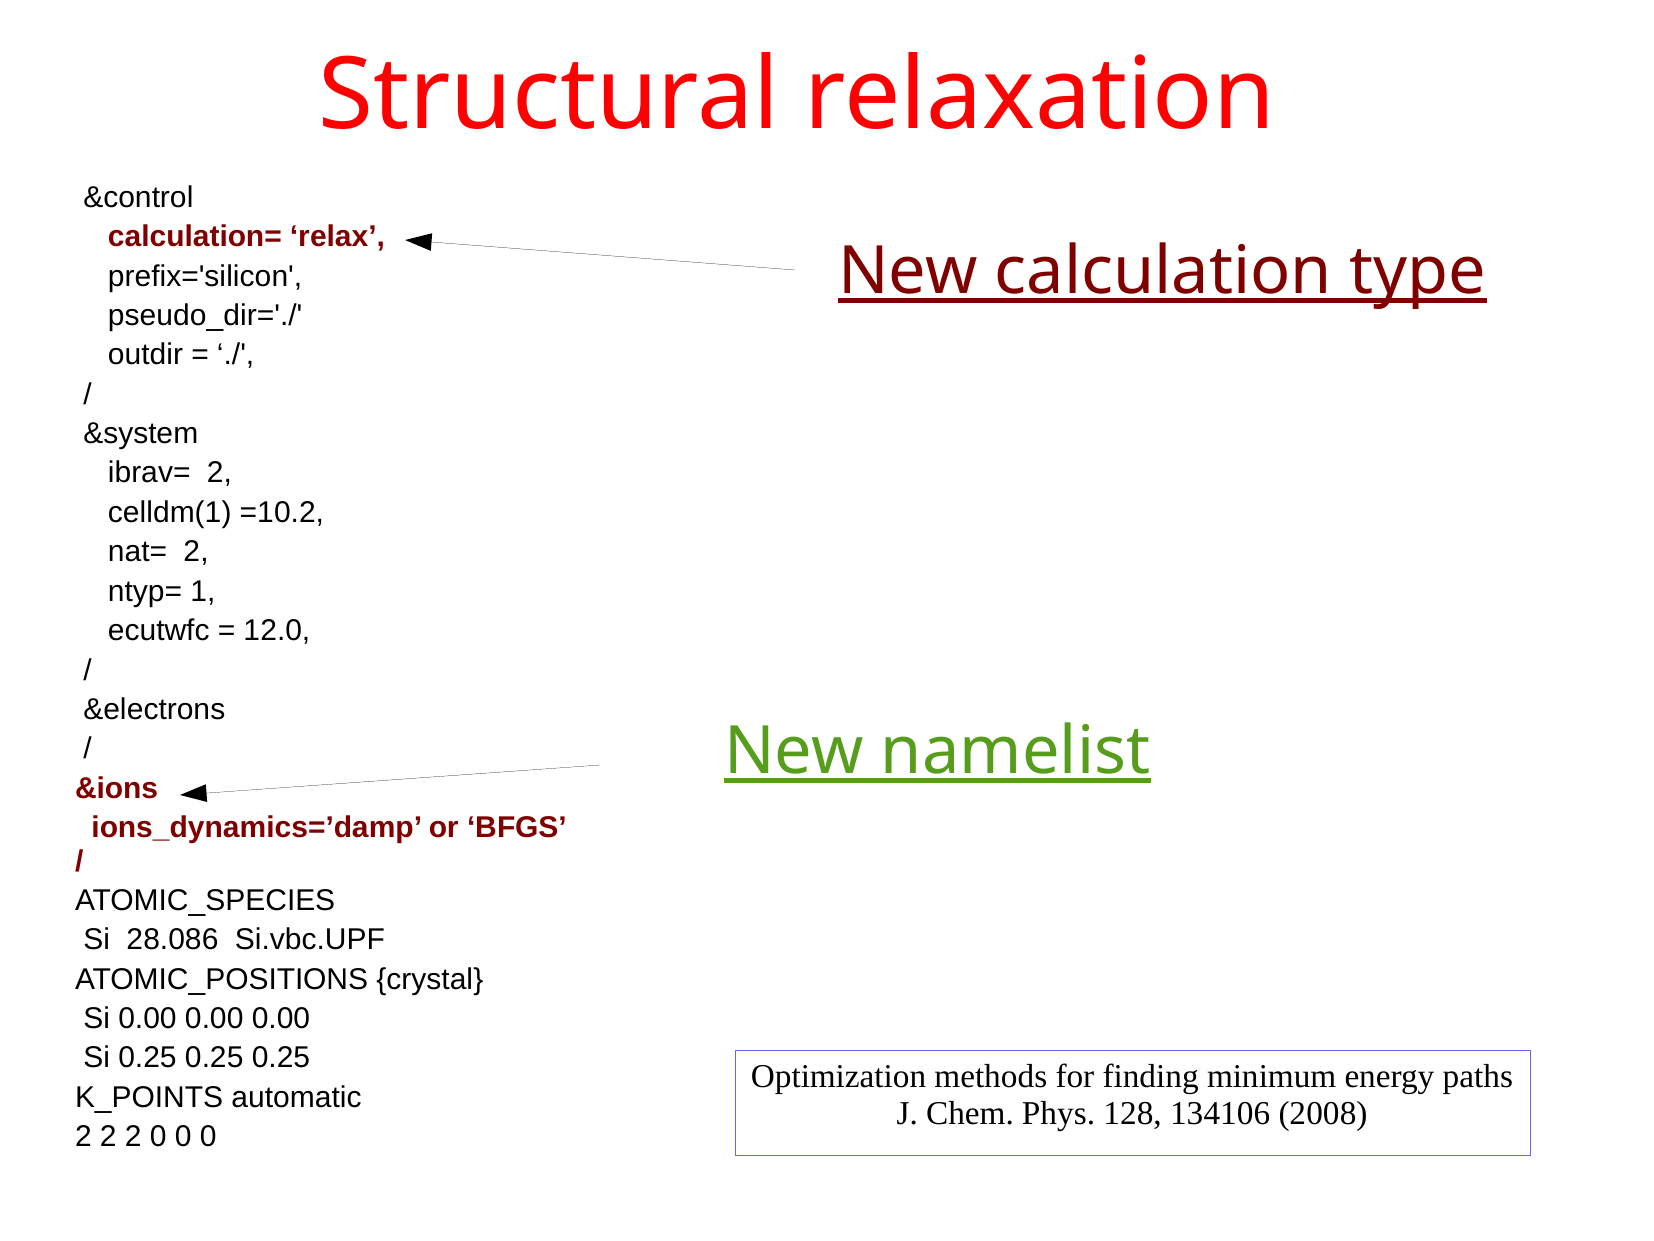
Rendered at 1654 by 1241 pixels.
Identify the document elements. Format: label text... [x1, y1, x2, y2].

text_box Structural relaxation [225, 0, 1370, 216]
text_box New namelist [465, 669, 1411, 826]
list &control calculation= ‘relax’, prefix='silicon', pseudo_dir='./' outdir = ‘./', / &system ibrav= 2, celldm(1) =10.2, nat= 2, ntyp= 1, ecutwfc = 12.0, / &electrons / &ions ions_dynamics=’damp’ or ‘BFGS’ / ATOMIC_SPECIES Si 28.086 Si.vbc.UPF ATOMIC_POSITIONS {crystal} Si 0.00 0.00 0.00 Si 0.25 0.25 0.25 K_POINTS automatic 2 2 2 0 0 0 [75, 180, 676, 1156]
text_box Optimization methods for finding minimum energy paths J. Chem. Phys. 128, 134106 (2008) [735, 1050, 1531, 1156]
text_box New calculation type [690, 189, 1636, 346]
